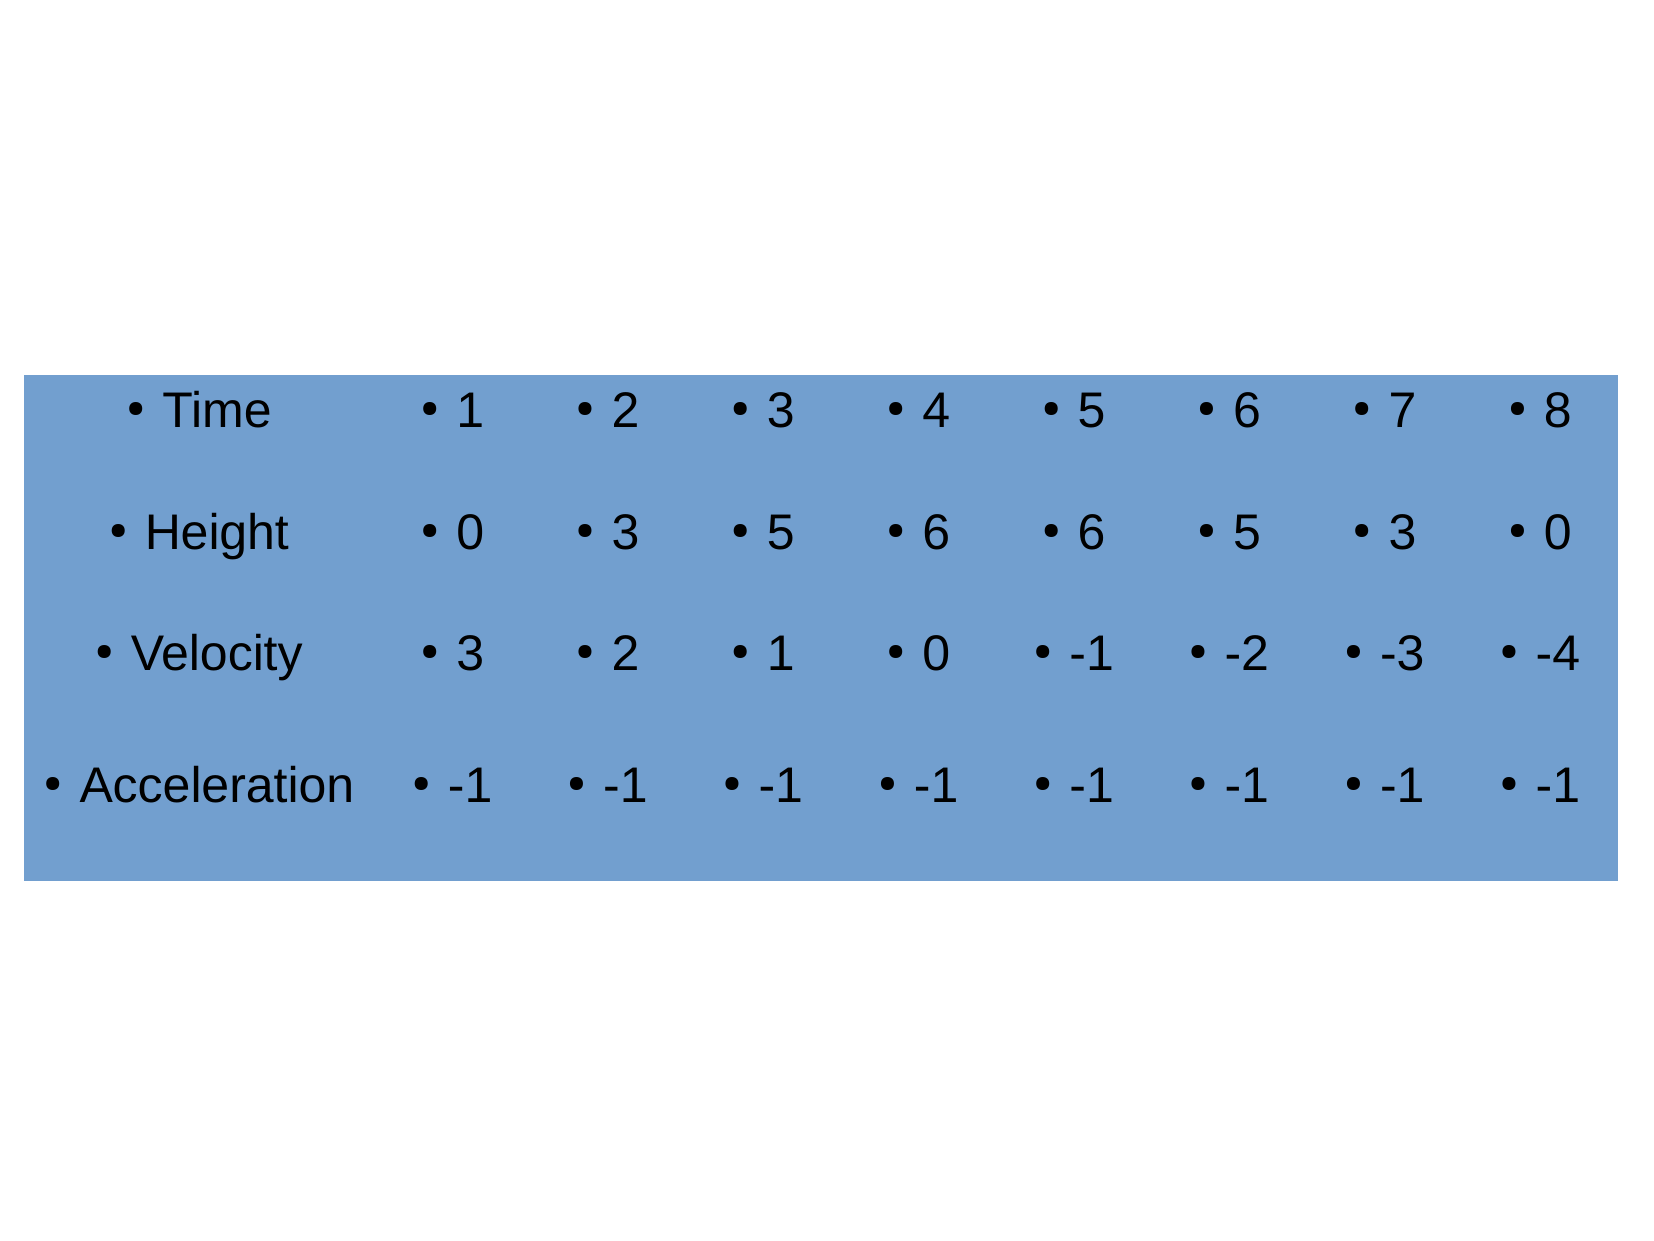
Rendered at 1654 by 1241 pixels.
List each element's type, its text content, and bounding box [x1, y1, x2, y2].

table_header 3 [685, 375, 841, 497]
table_header 1 [375, 375, 530, 497]
table_cell -1 [685, 750, 841, 881]
table_cell -3 [1307, 618, 1462, 750]
table_header 4 [841, 375, 996, 497]
table_cell -1 [996, 618, 1152, 750]
table_cell 6 [841, 497, 996, 618]
table_cell -1 [841, 750, 996, 881]
table_header 7 [1307, 375, 1462, 497]
table_header 6 [1152, 375, 1307, 497]
table_cell Velocity [24, 618, 375, 750]
table_cell Acceleration [24, 750, 375, 881]
table_cell -1 [1462, 750, 1618, 881]
table_cell Height [24, 497, 375, 618]
table_cell -1 [1152, 750, 1307, 881]
table_cell 1 [685, 618, 841, 750]
table_cell 5 [685, 497, 841, 618]
table_cell -2 [1152, 618, 1307, 750]
table_cell -1 [530, 750, 685, 881]
table_header 5 [996, 375, 1152, 497]
table_cell 0 [375, 497, 530, 618]
table_cell -4 [1462, 618, 1618, 750]
table_cell 2 [530, 618, 685, 750]
table_cell -1 [375, 750, 530, 881]
table_cell 5 [1152, 497, 1307, 618]
table_cell -1 [996, 750, 1152, 881]
table_header 2 [530, 375, 685, 497]
table_cell 3 [375, 618, 530, 750]
table_header Time [24, 375, 375, 497]
table_cell 0 [841, 618, 996, 750]
table_header 8 [1462, 375, 1618, 497]
table_cell 3 [530, 497, 685, 618]
table_cell 0 [1462, 497, 1618, 618]
table_cell 6 [996, 497, 1152, 618]
table_cell -1 [1307, 750, 1462, 881]
table_cell 3 [1307, 497, 1462, 618]
